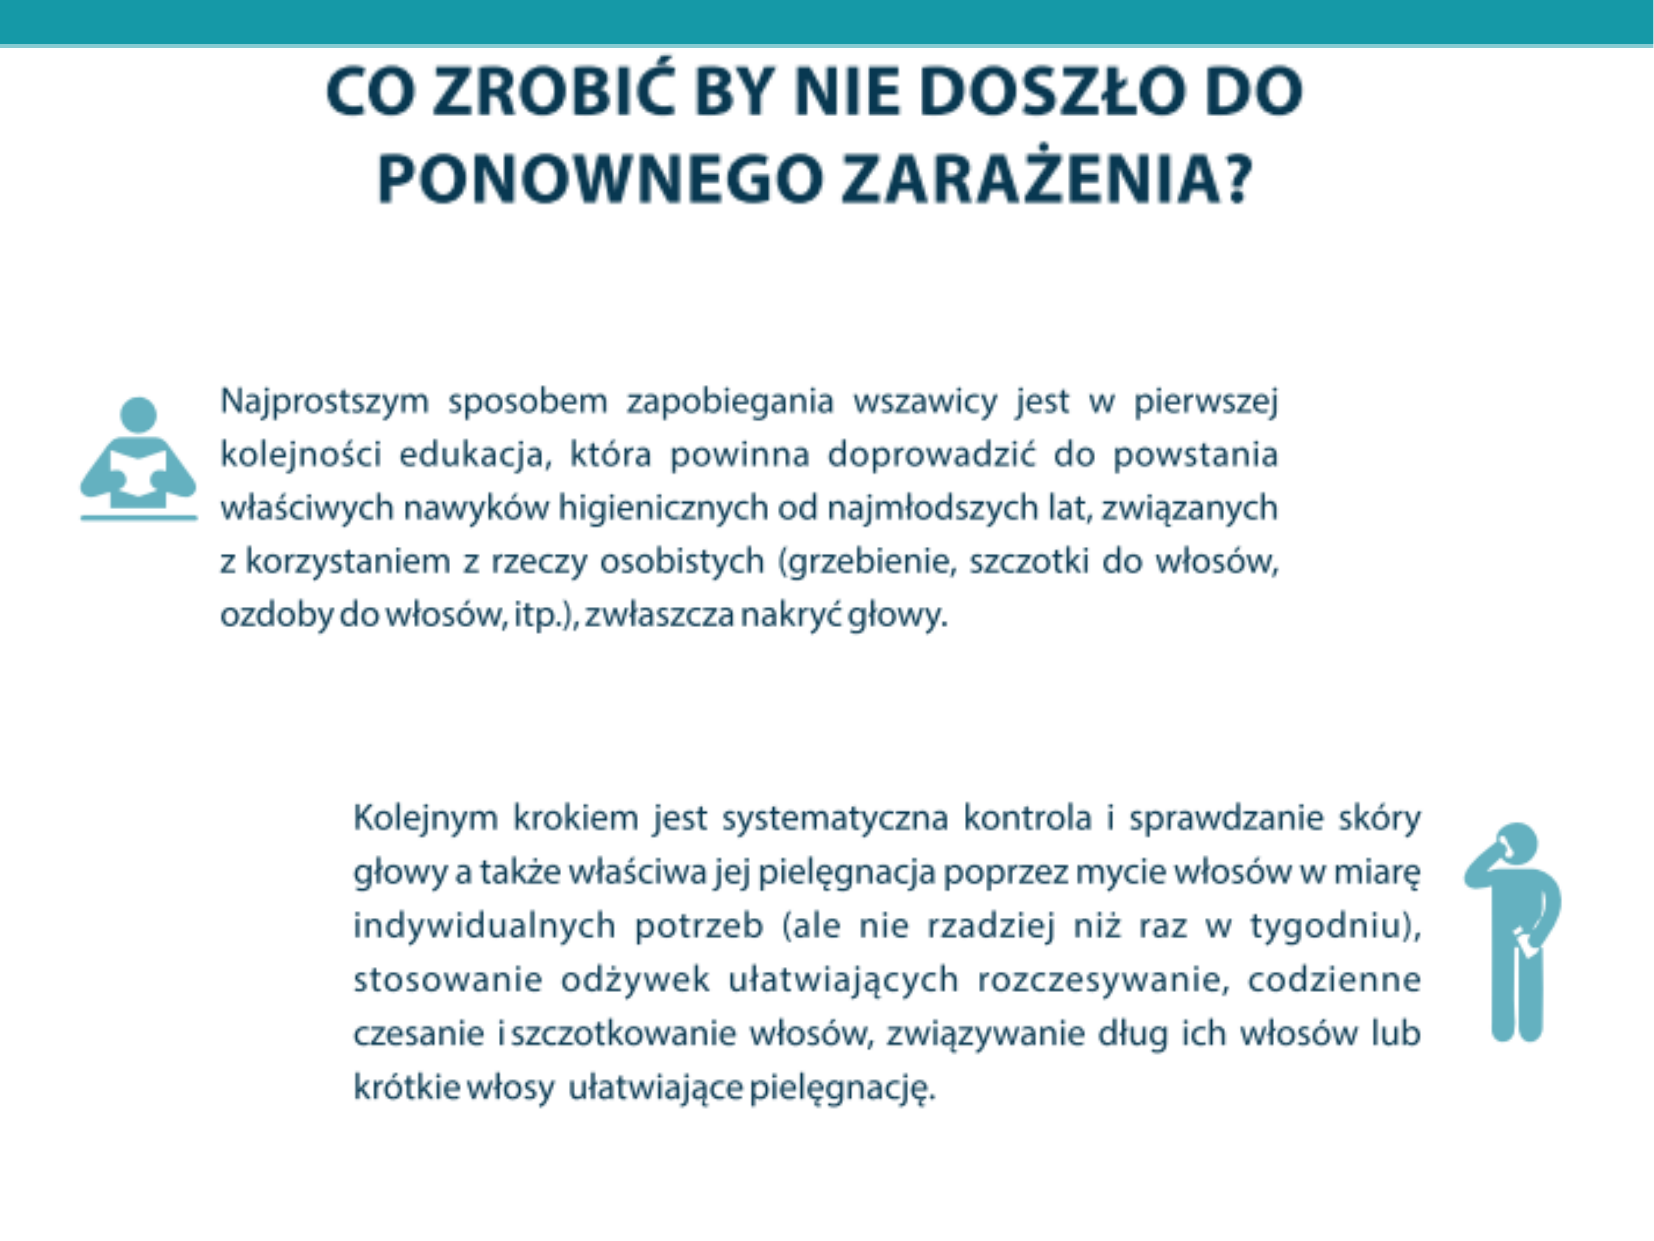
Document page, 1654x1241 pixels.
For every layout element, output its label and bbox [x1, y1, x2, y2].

picture [342, 791, 1437, 1111]
picture [1452, 803, 1571, 1069]
picture [63, 368, 1300, 650]
picture [0, 0, 1654, 237]
